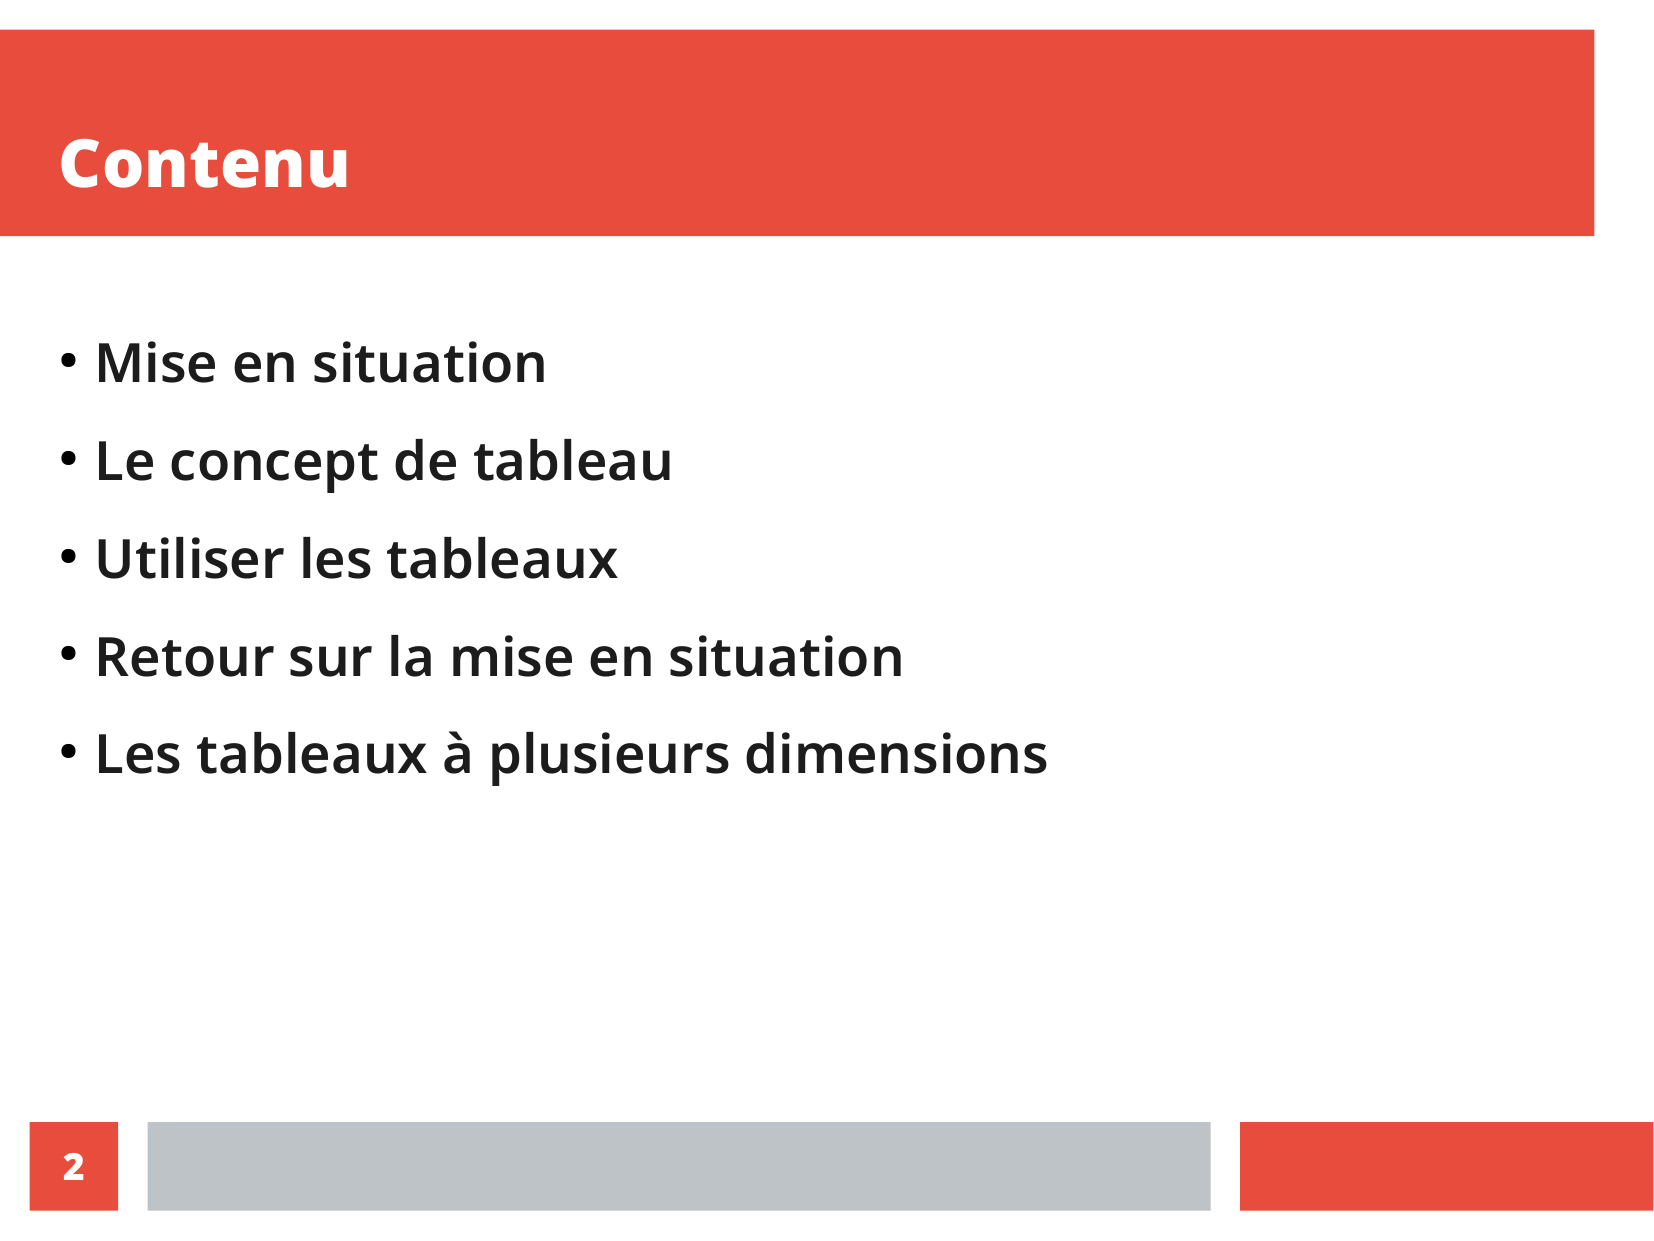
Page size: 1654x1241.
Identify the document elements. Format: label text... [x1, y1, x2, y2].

list Mise en situation Le concept de tableau Utiliser les tableaux Retour sur la mise en situation Les tableaux à plusieurs dimensions [59, 324, 1565, 1093]
title Contenu [59, 59, 1595, 207]
